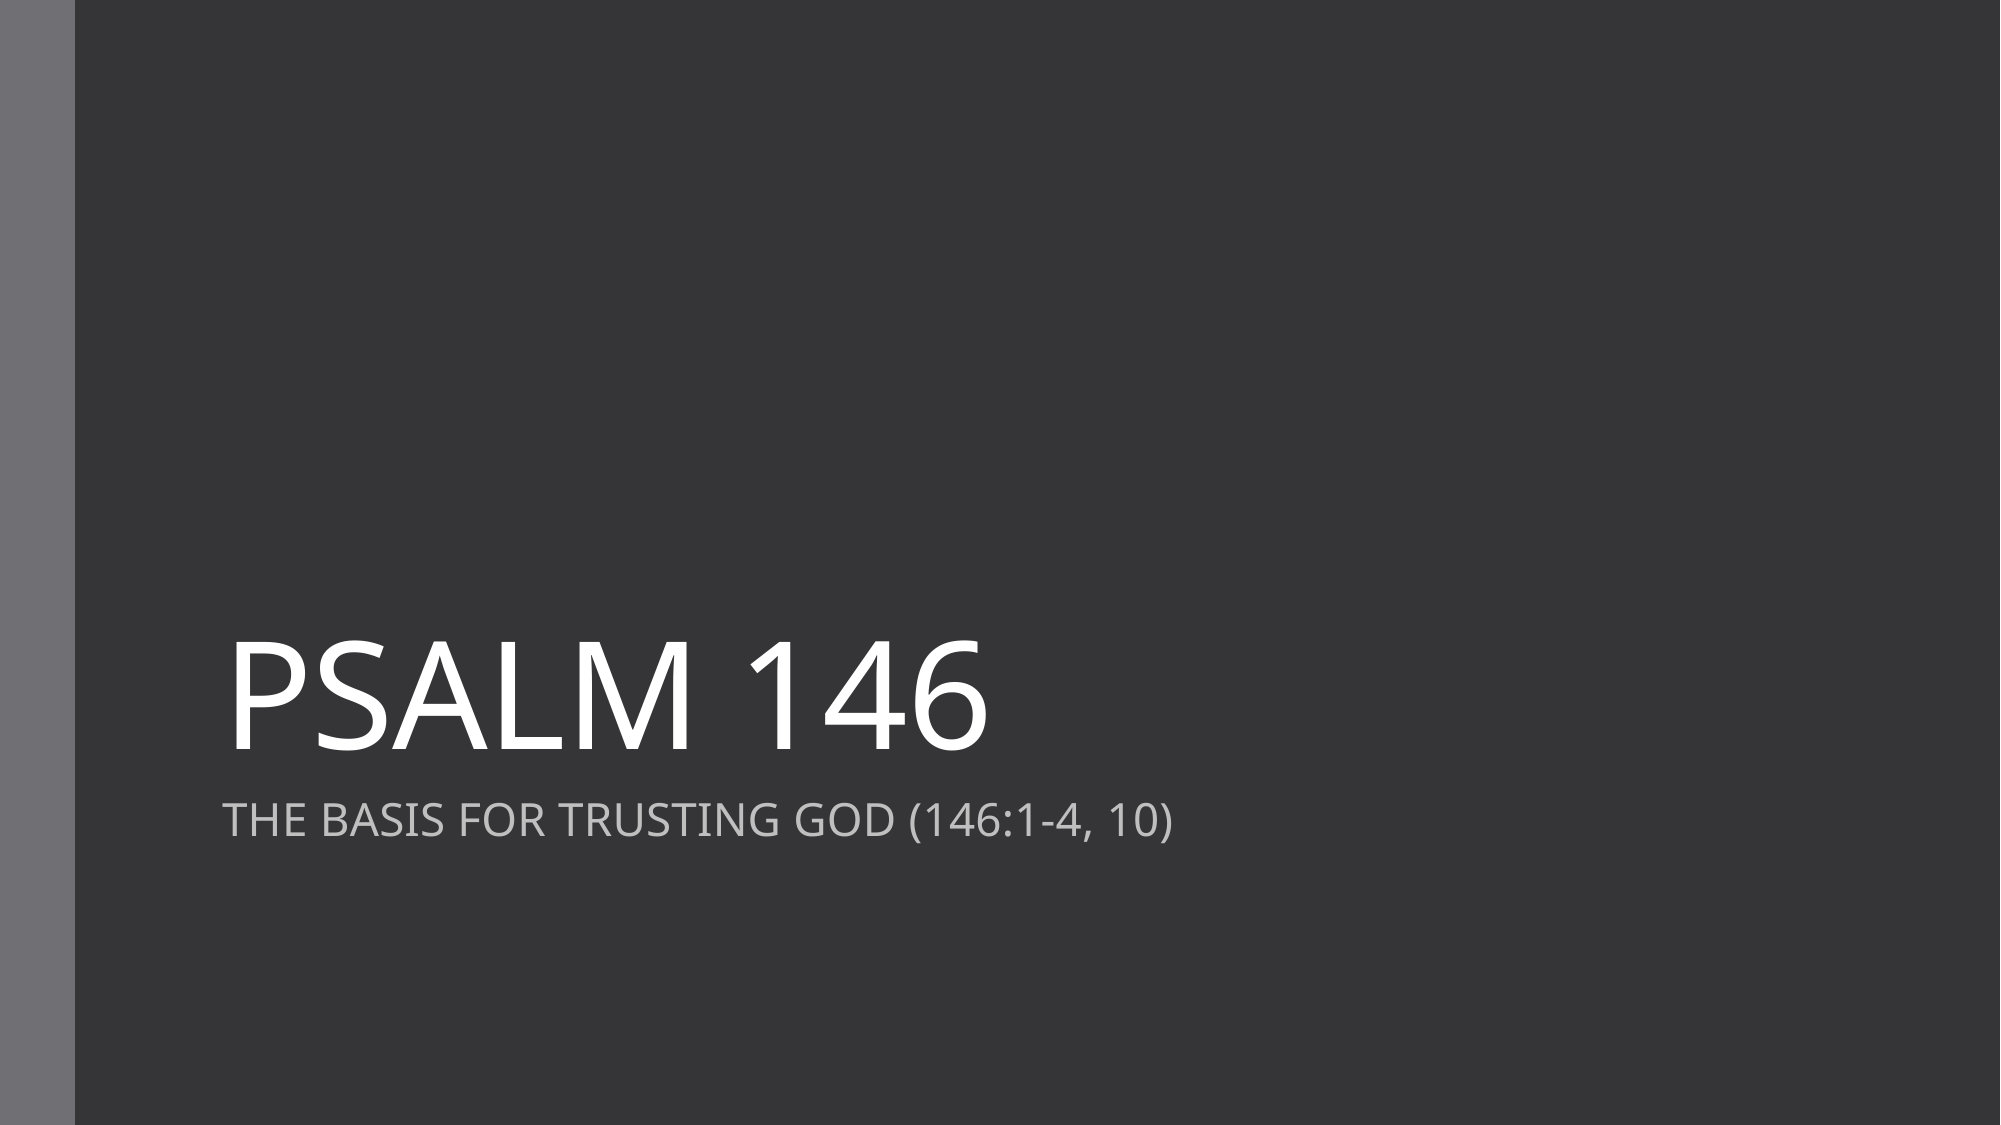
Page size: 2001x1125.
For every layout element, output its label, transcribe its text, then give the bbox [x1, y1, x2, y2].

subtitle THE BASIS FOR TRUSTING GOD (146:1-4, 10) [206, 787, 1752, 1066]
title PSALM 146 [206, 124, 1752, 787]
